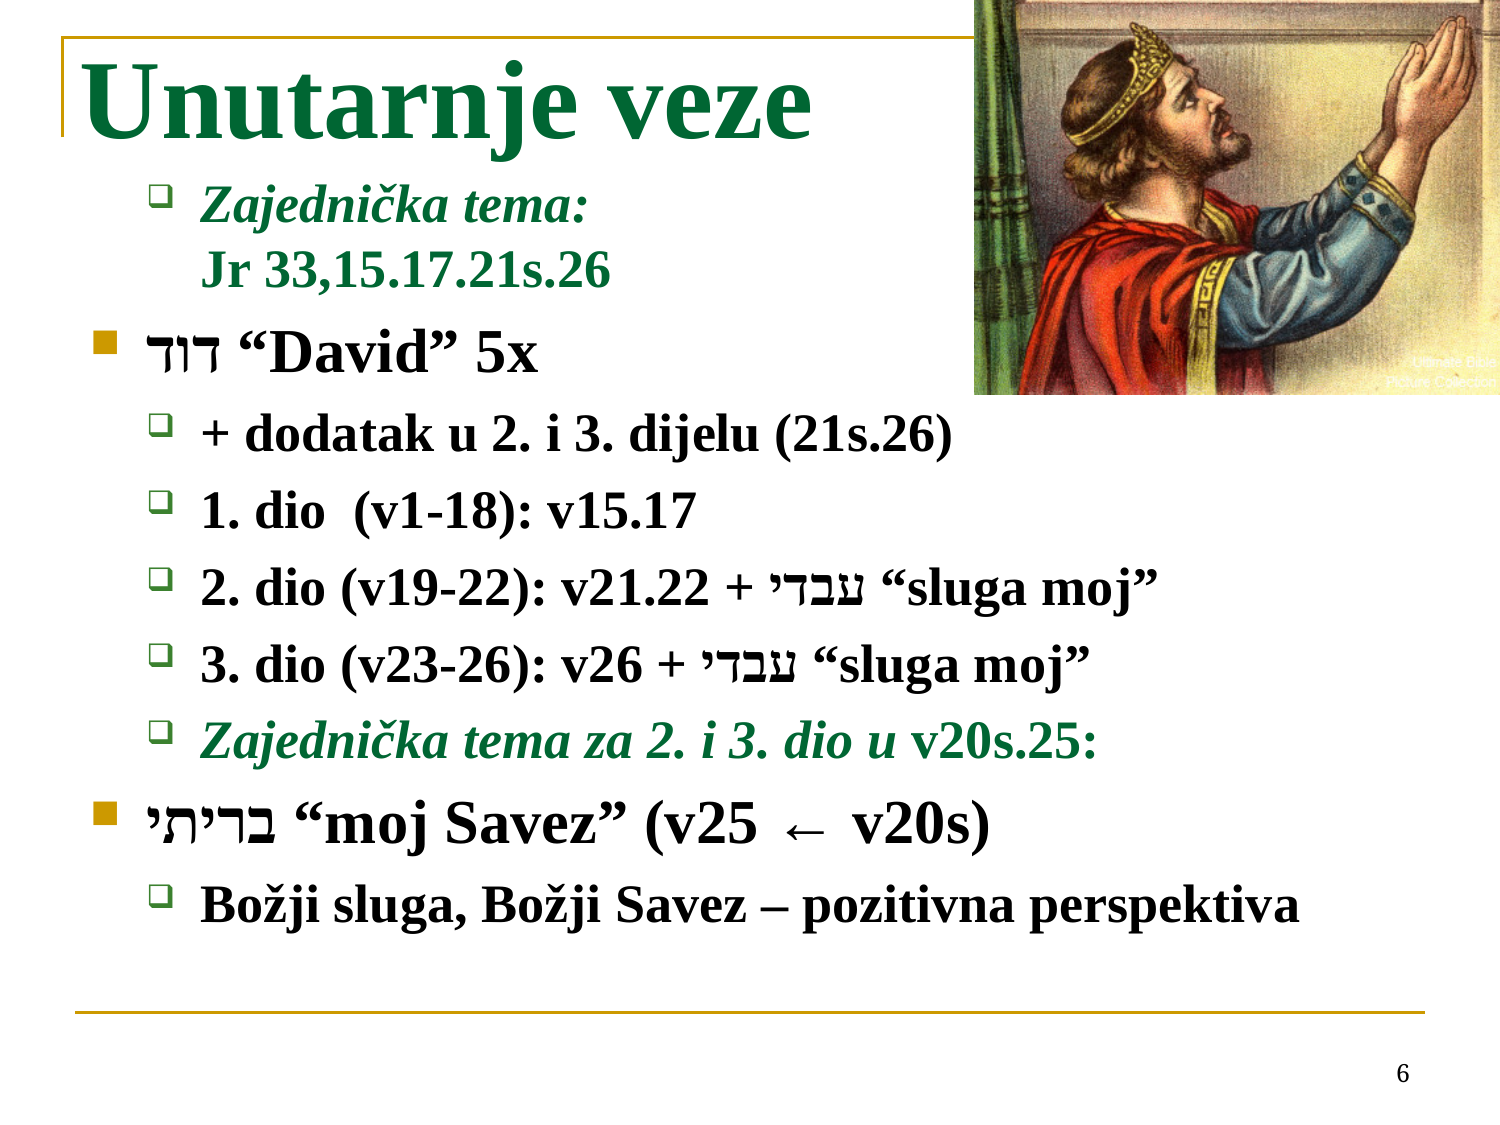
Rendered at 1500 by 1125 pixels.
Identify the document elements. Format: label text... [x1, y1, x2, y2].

text_box <number> [1074, 1024, 1426, 1100]
list Zajednička tema: Jr 33,15.17.21s.26 דוד “David” 5x + dodatak u 2. i 3. dijelu (21s.26) 1. dio (v1-18): v15.17 2. dio (v19-22): v21.22 + עבדי “sluga moj” 3. dio (v23-26): v26 + עבדי “sluga moj” Zajednička tema za 2. i 3. dio u v20s.25: בריתי “moj Savez” (v25 ← v20s) Božji sluga, Božji Savez – pozitivna perspektiva [75, 160, 1426, 1006]
title Unutarnje veze [64, 19, 974, 190]
picture [974, 0, 1500, 395]
